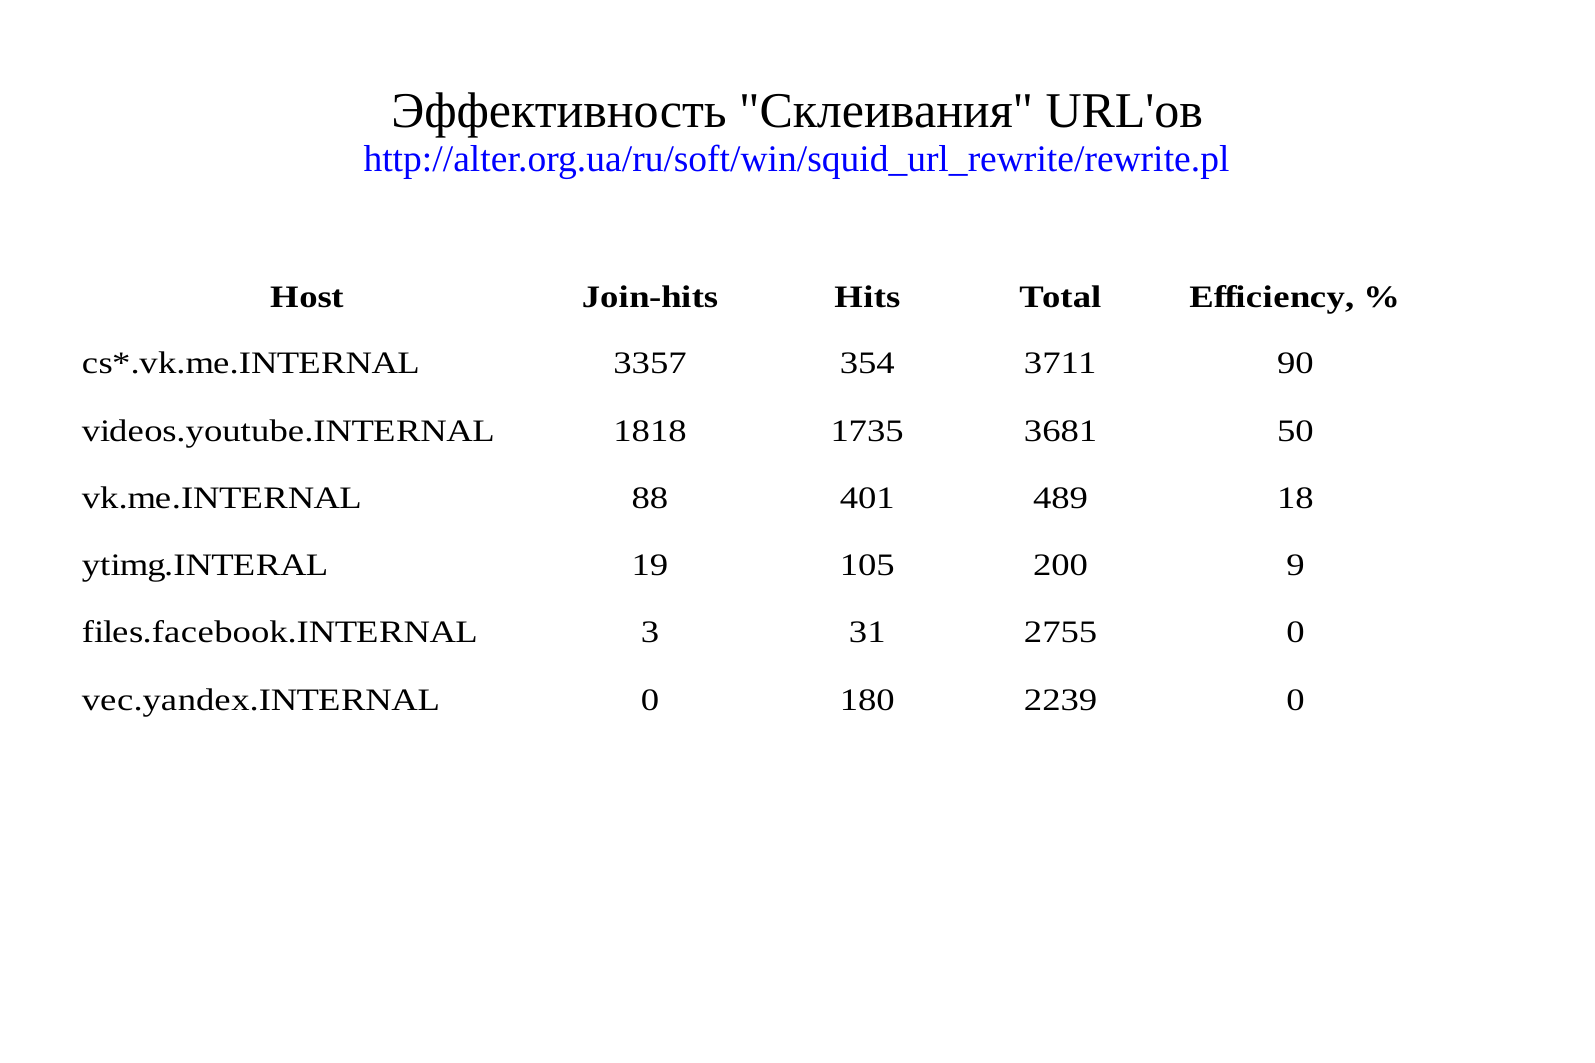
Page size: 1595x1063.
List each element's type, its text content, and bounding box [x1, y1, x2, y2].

chart [79, 248, 1441, 857]
title Эффективность "Склеивания" URL'ов http://alter.org.ua/ru/soft/win/squid_url_rewrite/rewrite.pl [79, 49, 1515, 213]
